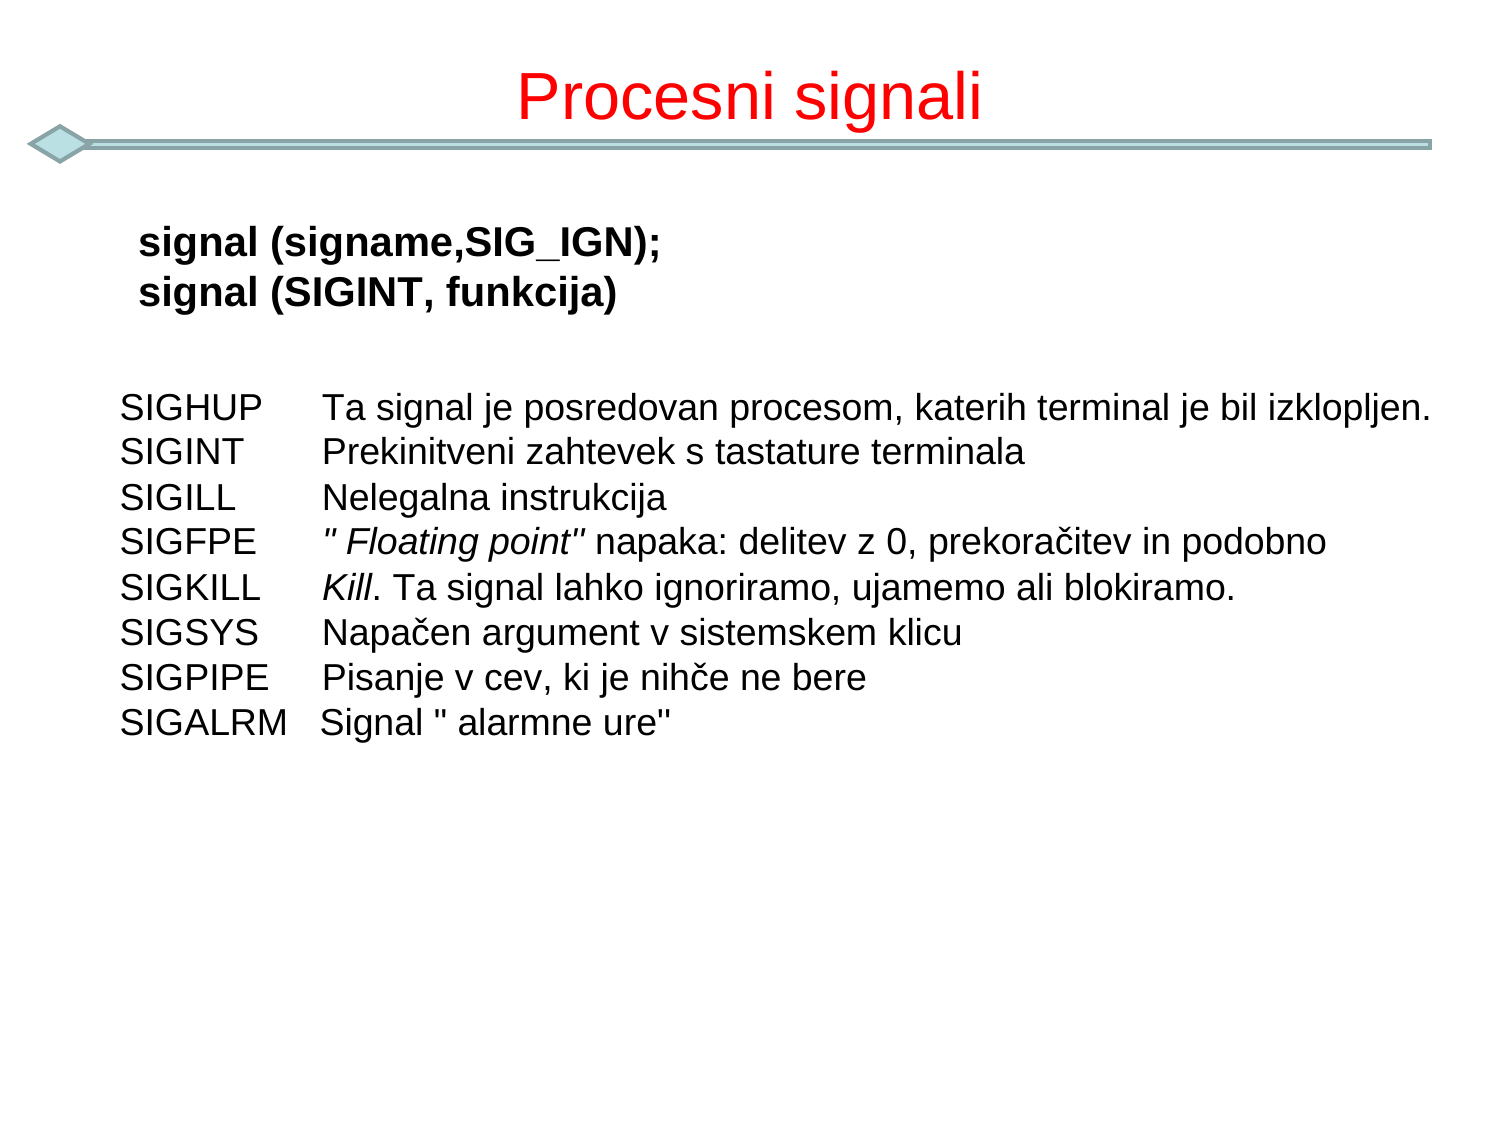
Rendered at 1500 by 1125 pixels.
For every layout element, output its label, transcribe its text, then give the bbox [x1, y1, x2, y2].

title Procesni signali [75, 45, 1426, 141]
text_box SIGHUP Ta signal je posredovan procesom, katerih terminal je bil izklopljen. SIGINT Prekinitveni zahtevek s tastature terminala SIGILL Nelegalna instrukcija SIGFPE " Floating point'' napaka: delitev z 0, prekoračitev in podobno SIGKILL Kill. Ta signal lahko ignoriramo, ujamemo ali blokiramo. SIGSYS Napačen argument v sistemskem klicu SIGPIPE Pisanje v cev, ki je nihče ne bere SIGALRM Signal " alarmne ure'' [104, 374, 1448, 751]
text_box signal (signame,SIG_IGN); signal (SIGINT, funkcija) [123, 206, 689, 323]
